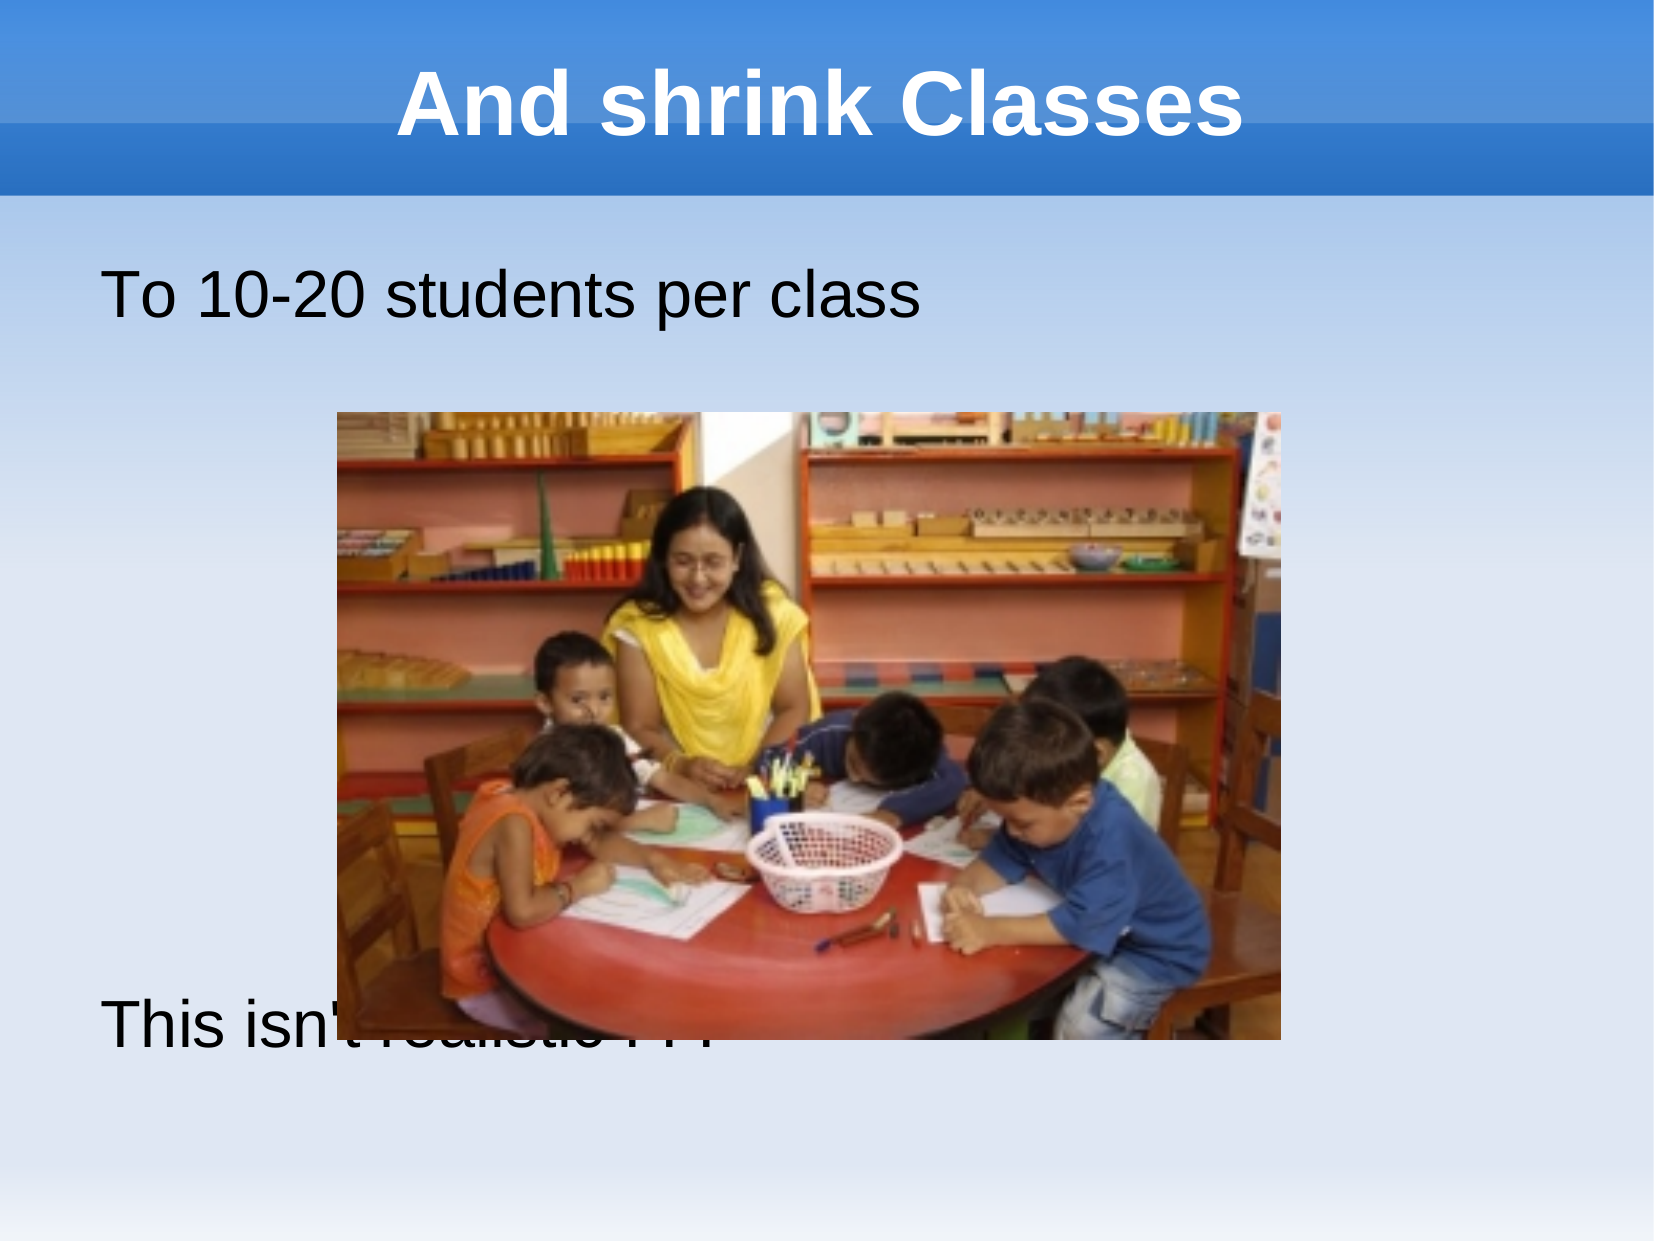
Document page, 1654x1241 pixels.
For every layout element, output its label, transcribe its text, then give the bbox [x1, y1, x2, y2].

list To 10-20 students per class This isn't realistic . . . [82, 256, 1571, 1241]
title And shrink Classes [76, 7, 1565, 200]
picture [337, 412, 1281, 1040]
picture [0, 0, 1654, 1241]
